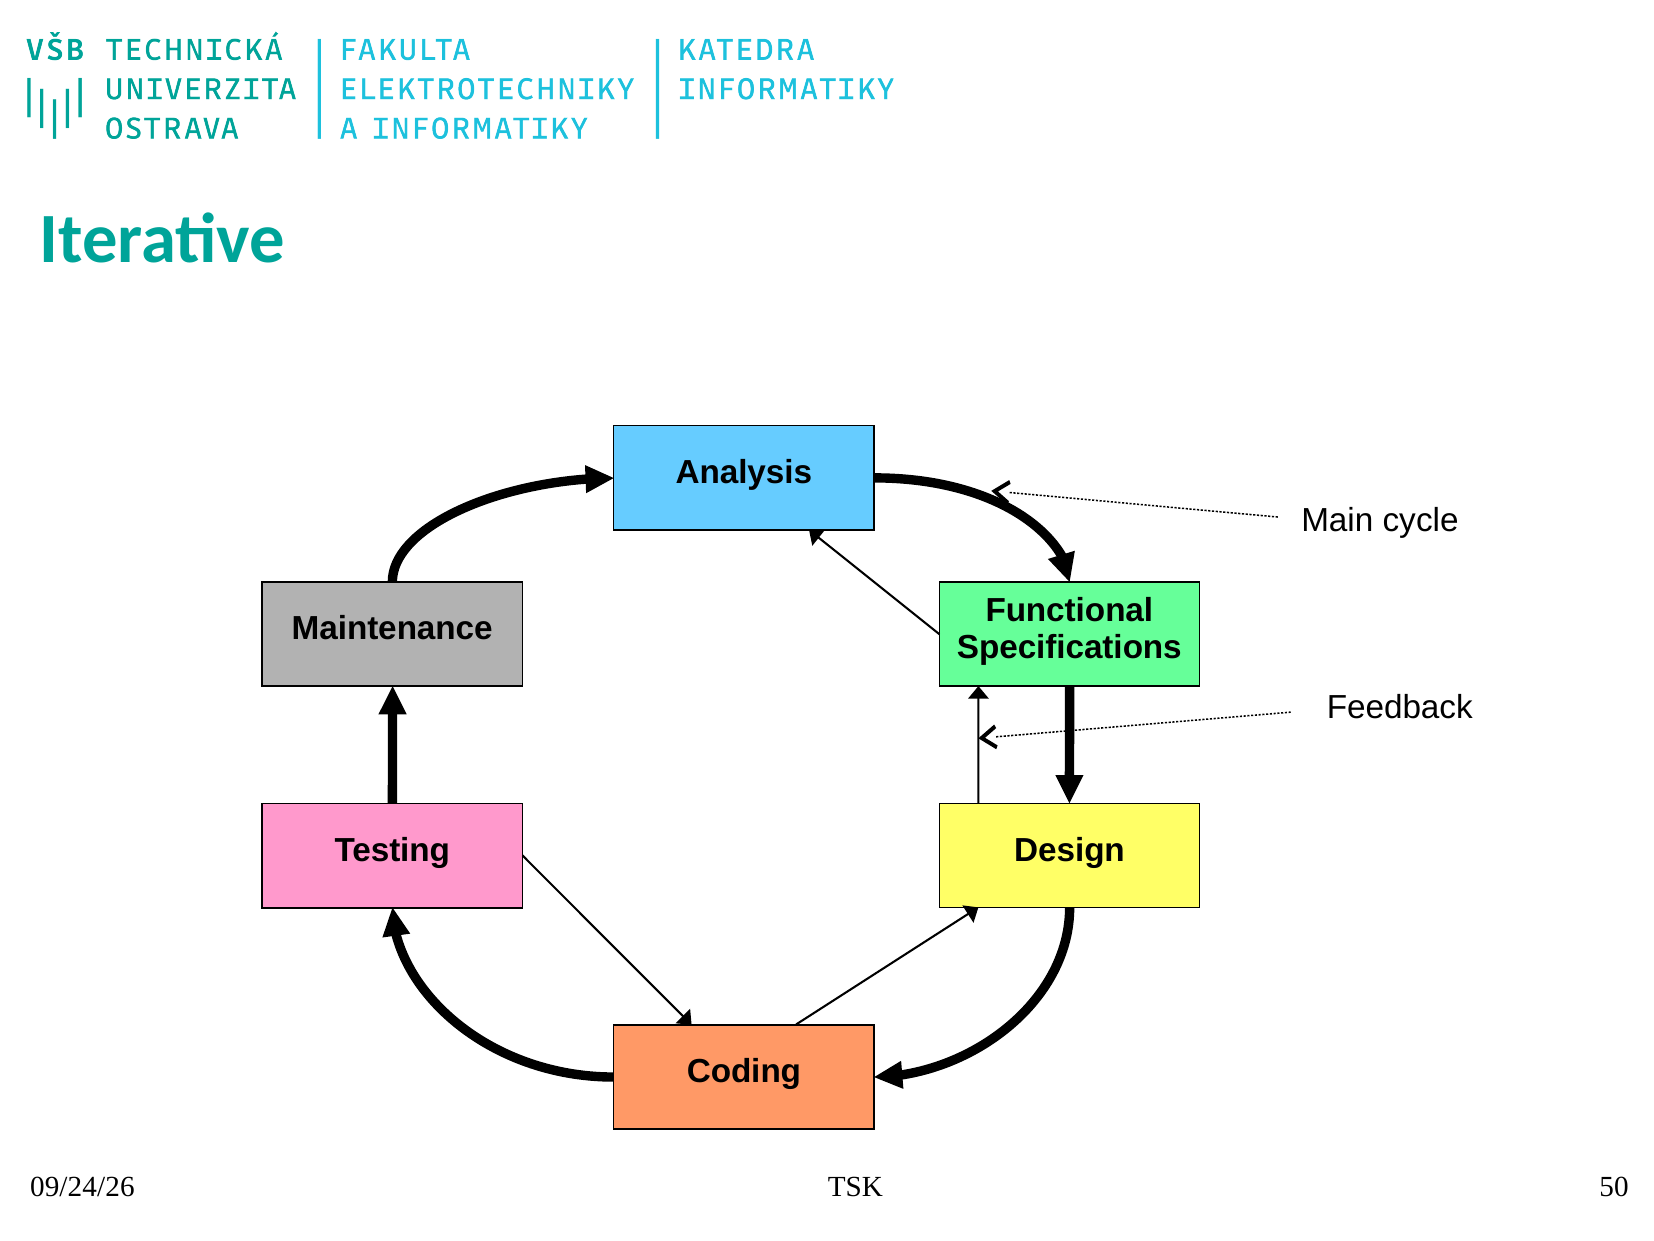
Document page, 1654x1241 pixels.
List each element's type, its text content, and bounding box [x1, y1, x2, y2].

text_box Feedback [1311, 678, 1601, 733]
text_box Design [939, 803, 1200, 908]
text_box Testing [262, 804, 522, 908]
text_box Analysis [614, 426, 874, 530]
picture [26, 31, 894, 139]
title Iterative [24, 169, 1629, 300]
text_box Main cycle [1286, 490, 1587, 546]
text_box Functional Specifications [939, 582, 1200, 686]
text_box Coding [614, 1025, 874, 1129]
text_box Maintenance [262, 582, 522, 686]
